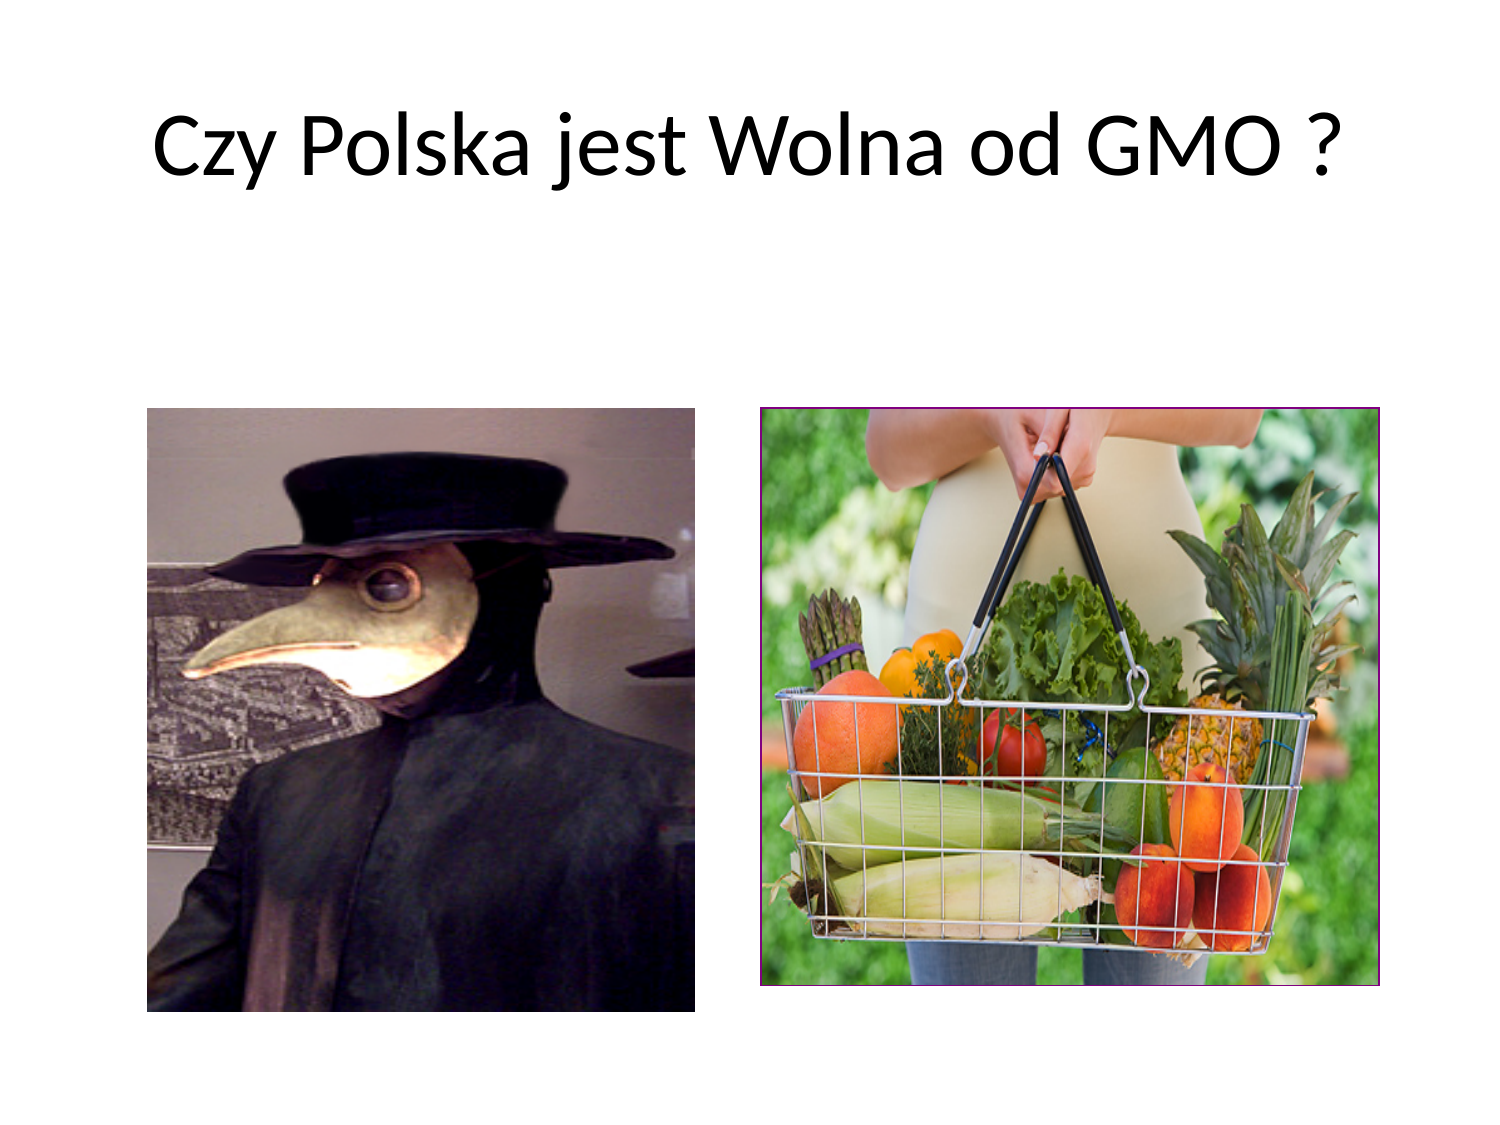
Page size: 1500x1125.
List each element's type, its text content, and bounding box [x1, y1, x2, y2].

picture [761, 408, 1379, 985]
title Czy Polska jest Wolna od GMO ? [75, 45, 1426, 233]
picture [147, 408, 695, 1012]
